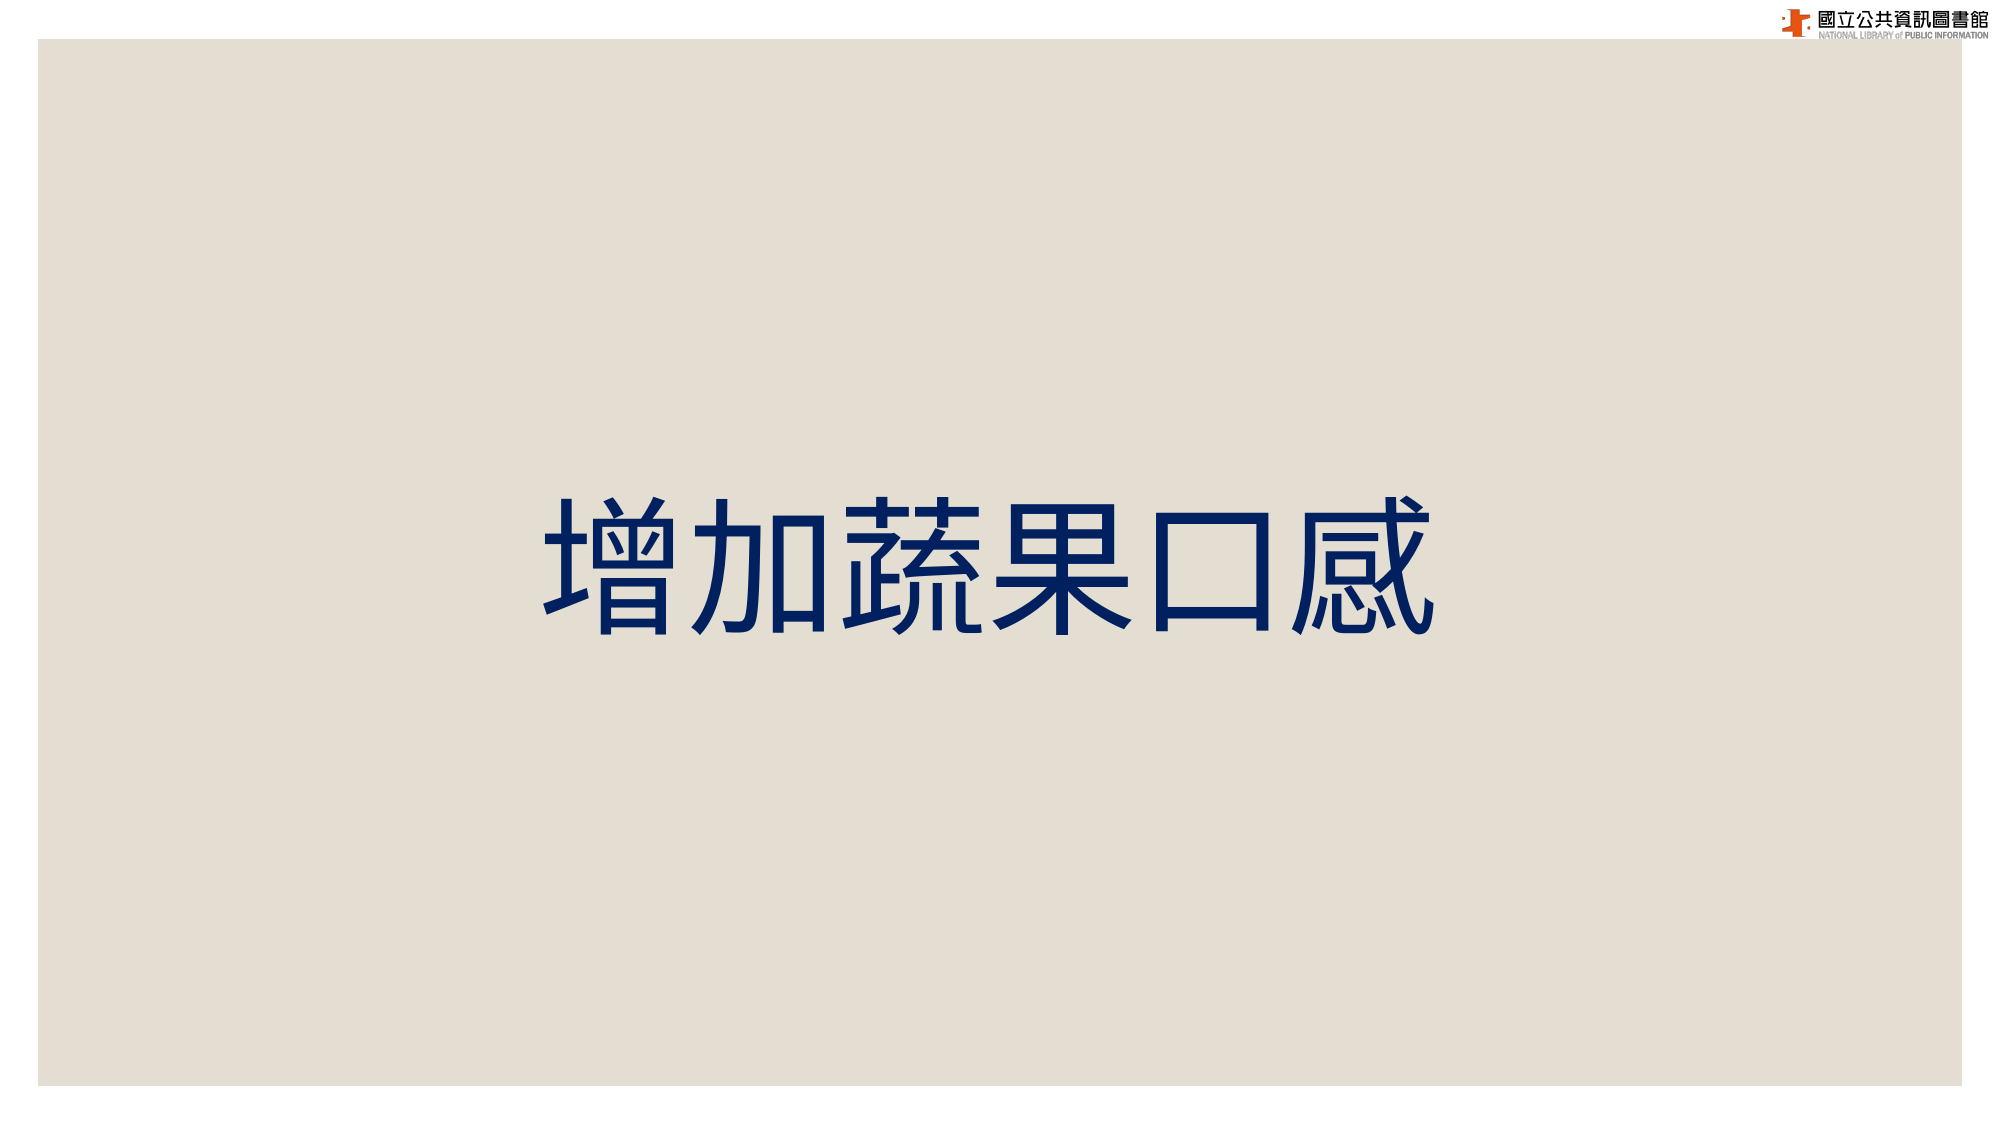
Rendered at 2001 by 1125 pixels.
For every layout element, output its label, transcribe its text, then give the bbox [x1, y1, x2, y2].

text_box 增加蔬果口感 [523, 466, 1453, 661]
